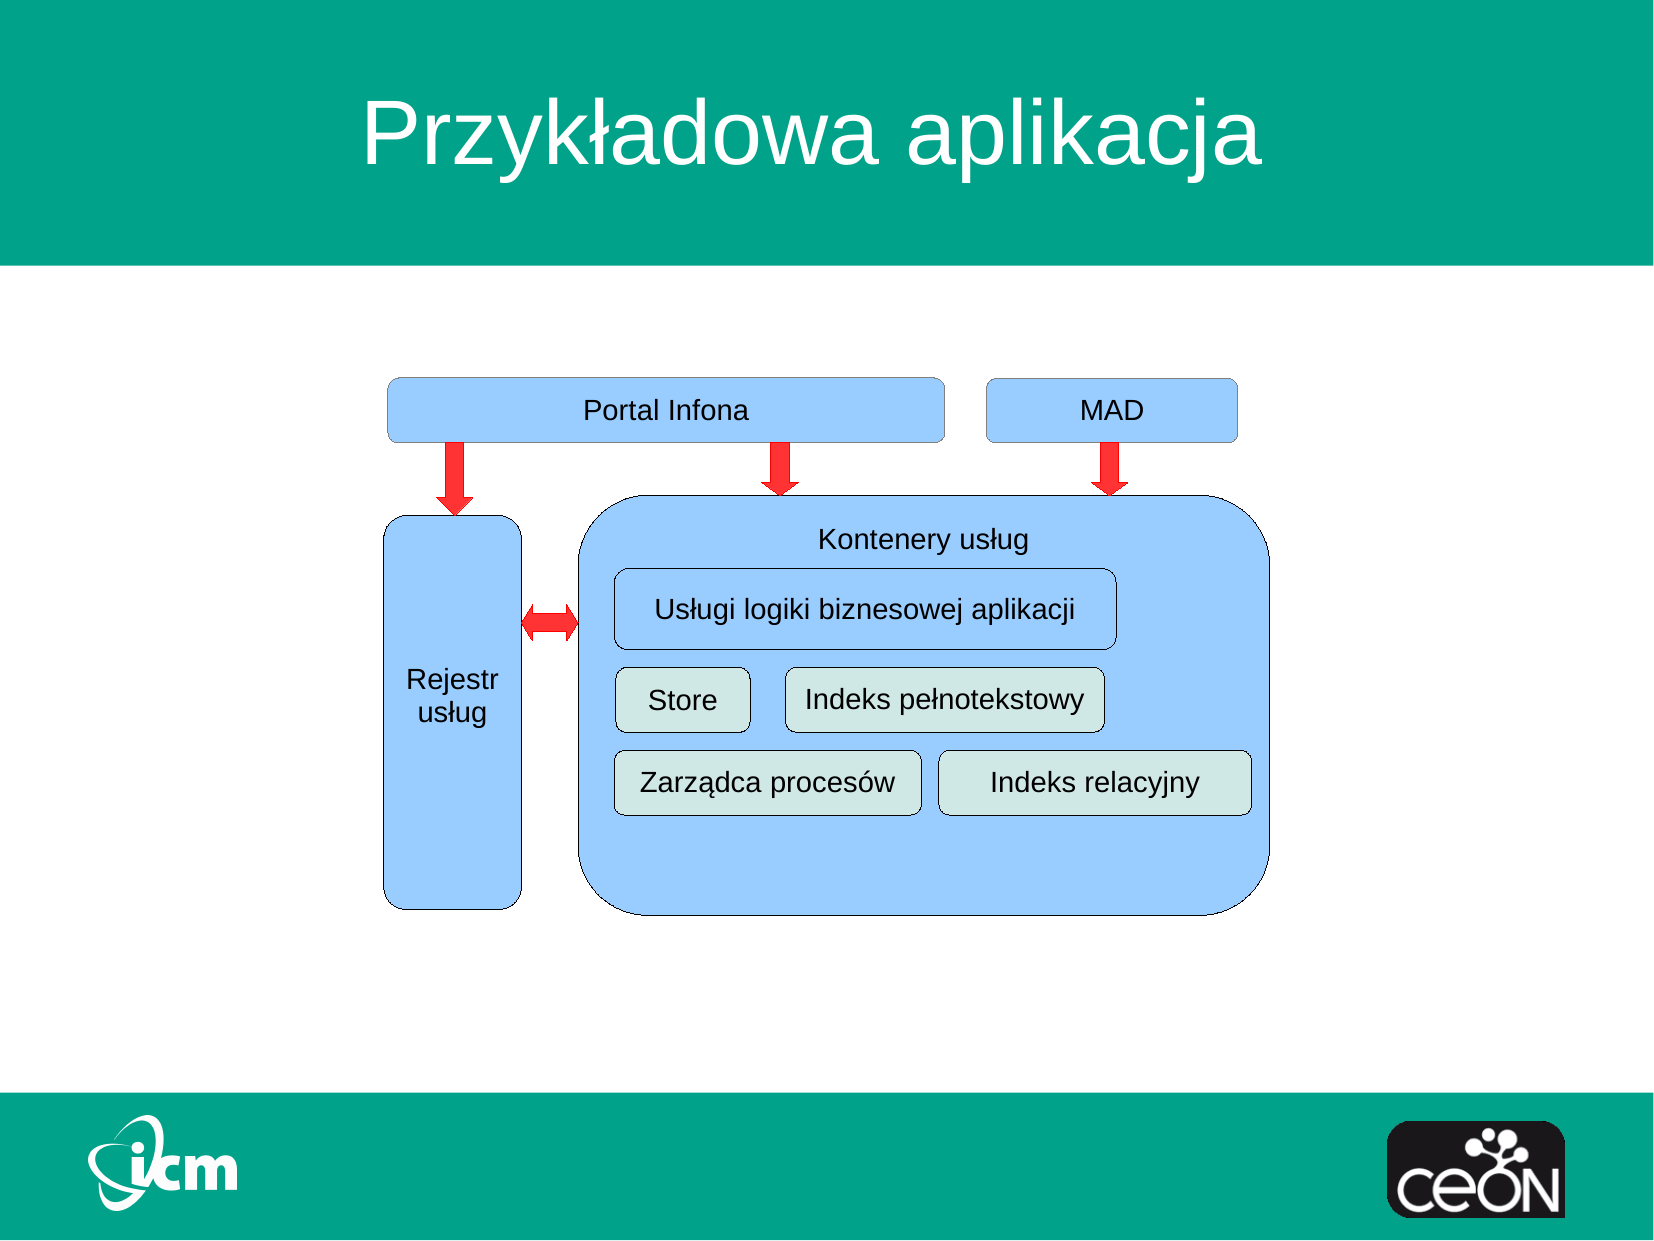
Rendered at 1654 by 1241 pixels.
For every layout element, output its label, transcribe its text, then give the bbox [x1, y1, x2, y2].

text_box Kontenery usług [578, 495, 1270, 916]
text_box Store [615, 667, 751, 733]
text_box Zarządca procesów [614, 750, 922, 816]
text_box MAD [986, 378, 1238, 443]
text_box Indeks pełnotekstowy [785, 667, 1105, 733]
text_box Rejestr usług [383, 515, 522, 910]
title Przykładowa aplikacja [59, 29, 1565, 237]
picture [88, 1115, 237, 1211]
list [82, 290, 1571, 1109]
text_box [521, 604, 579, 641]
picture [1387, 1121, 1565, 1218]
text_box [761, 442, 799, 496]
text_box [1091, 442, 1128, 496]
text_box Usługi logiki biznesowej aplikacji [614, 568, 1117, 650]
text_box Portal Infona [387, 377, 945, 443]
text_box Indeks relacyjny [938, 750, 1252, 816]
text_box [436, 442, 473, 516]
